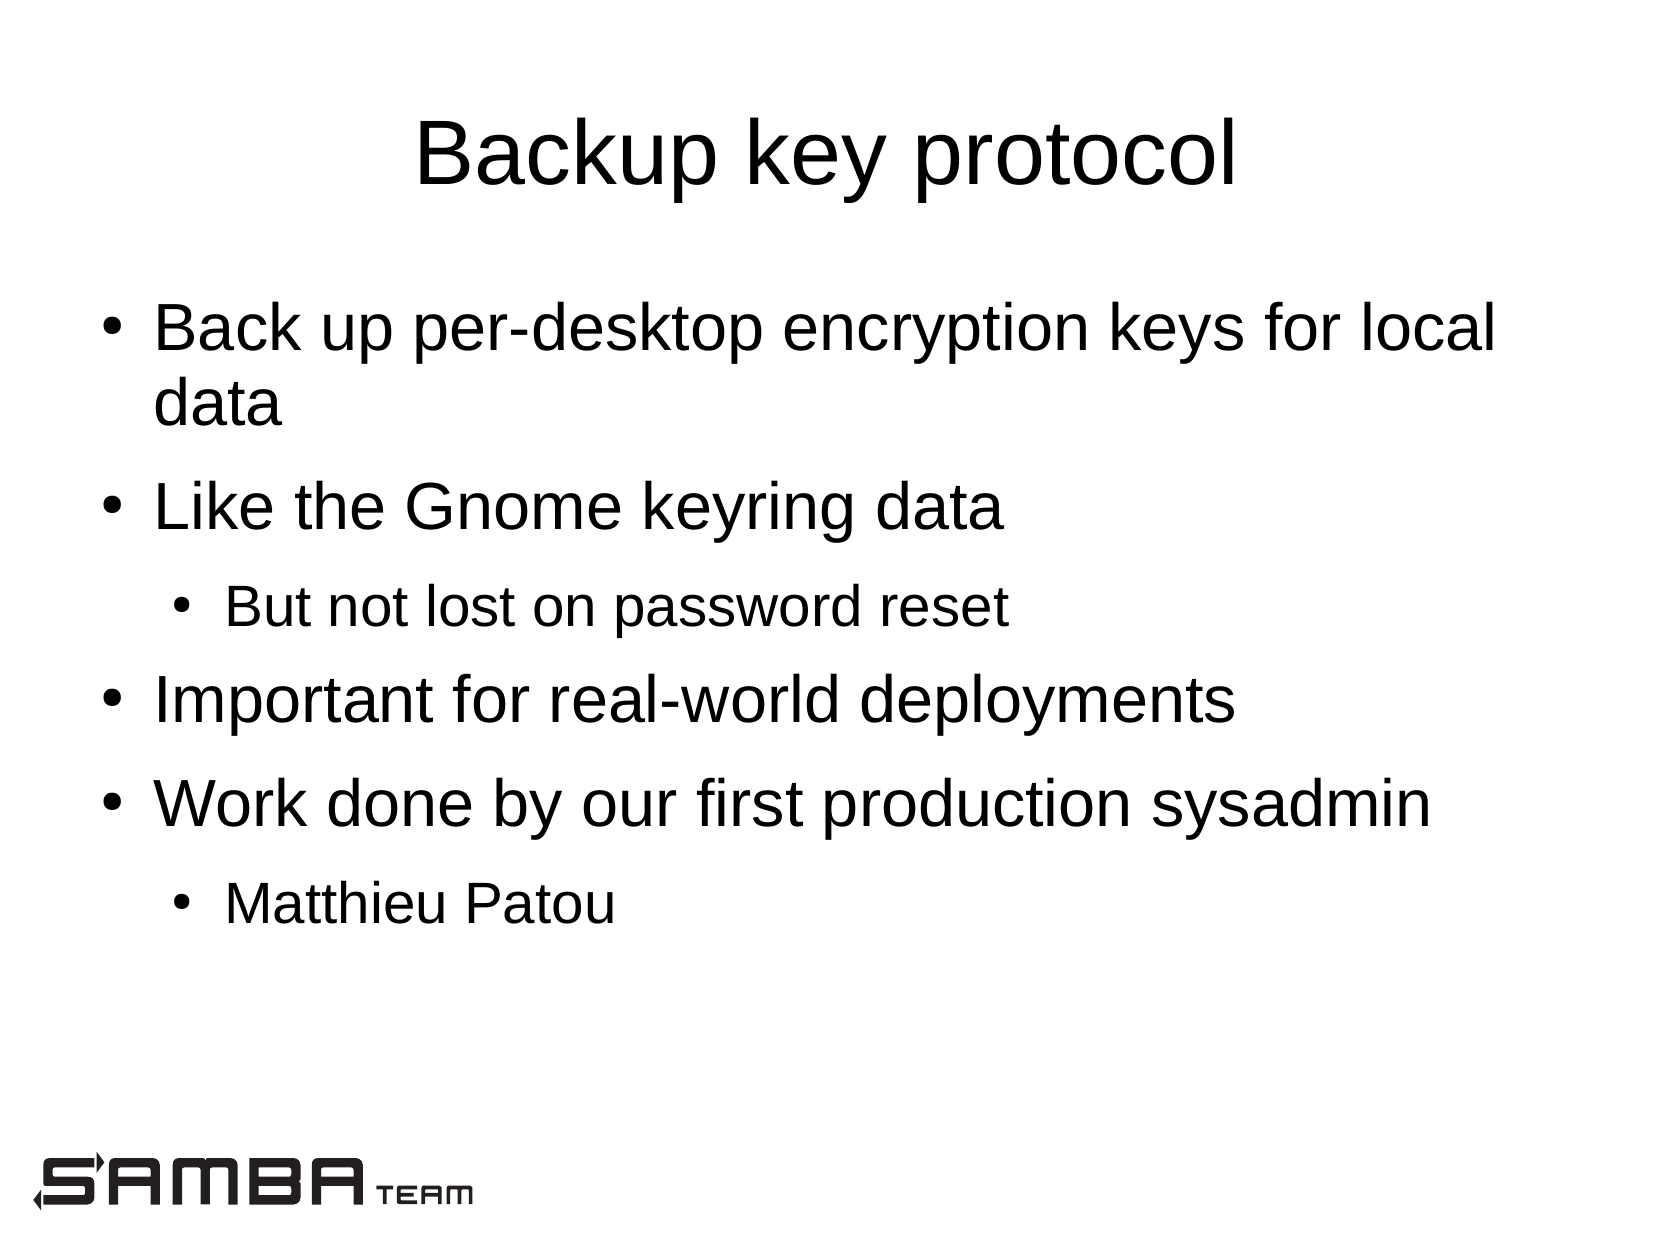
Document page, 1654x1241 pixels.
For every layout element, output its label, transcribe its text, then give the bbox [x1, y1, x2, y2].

title Backup key protocol [82, 56, 1571, 250]
list Back up per-desktop encryption keys for local data Like the Gnome keyring data But not lost on password reset Important for real-world deployments Work done by our first production sysadmin Matthieu Patou [82, 290, 1571, 1094]
